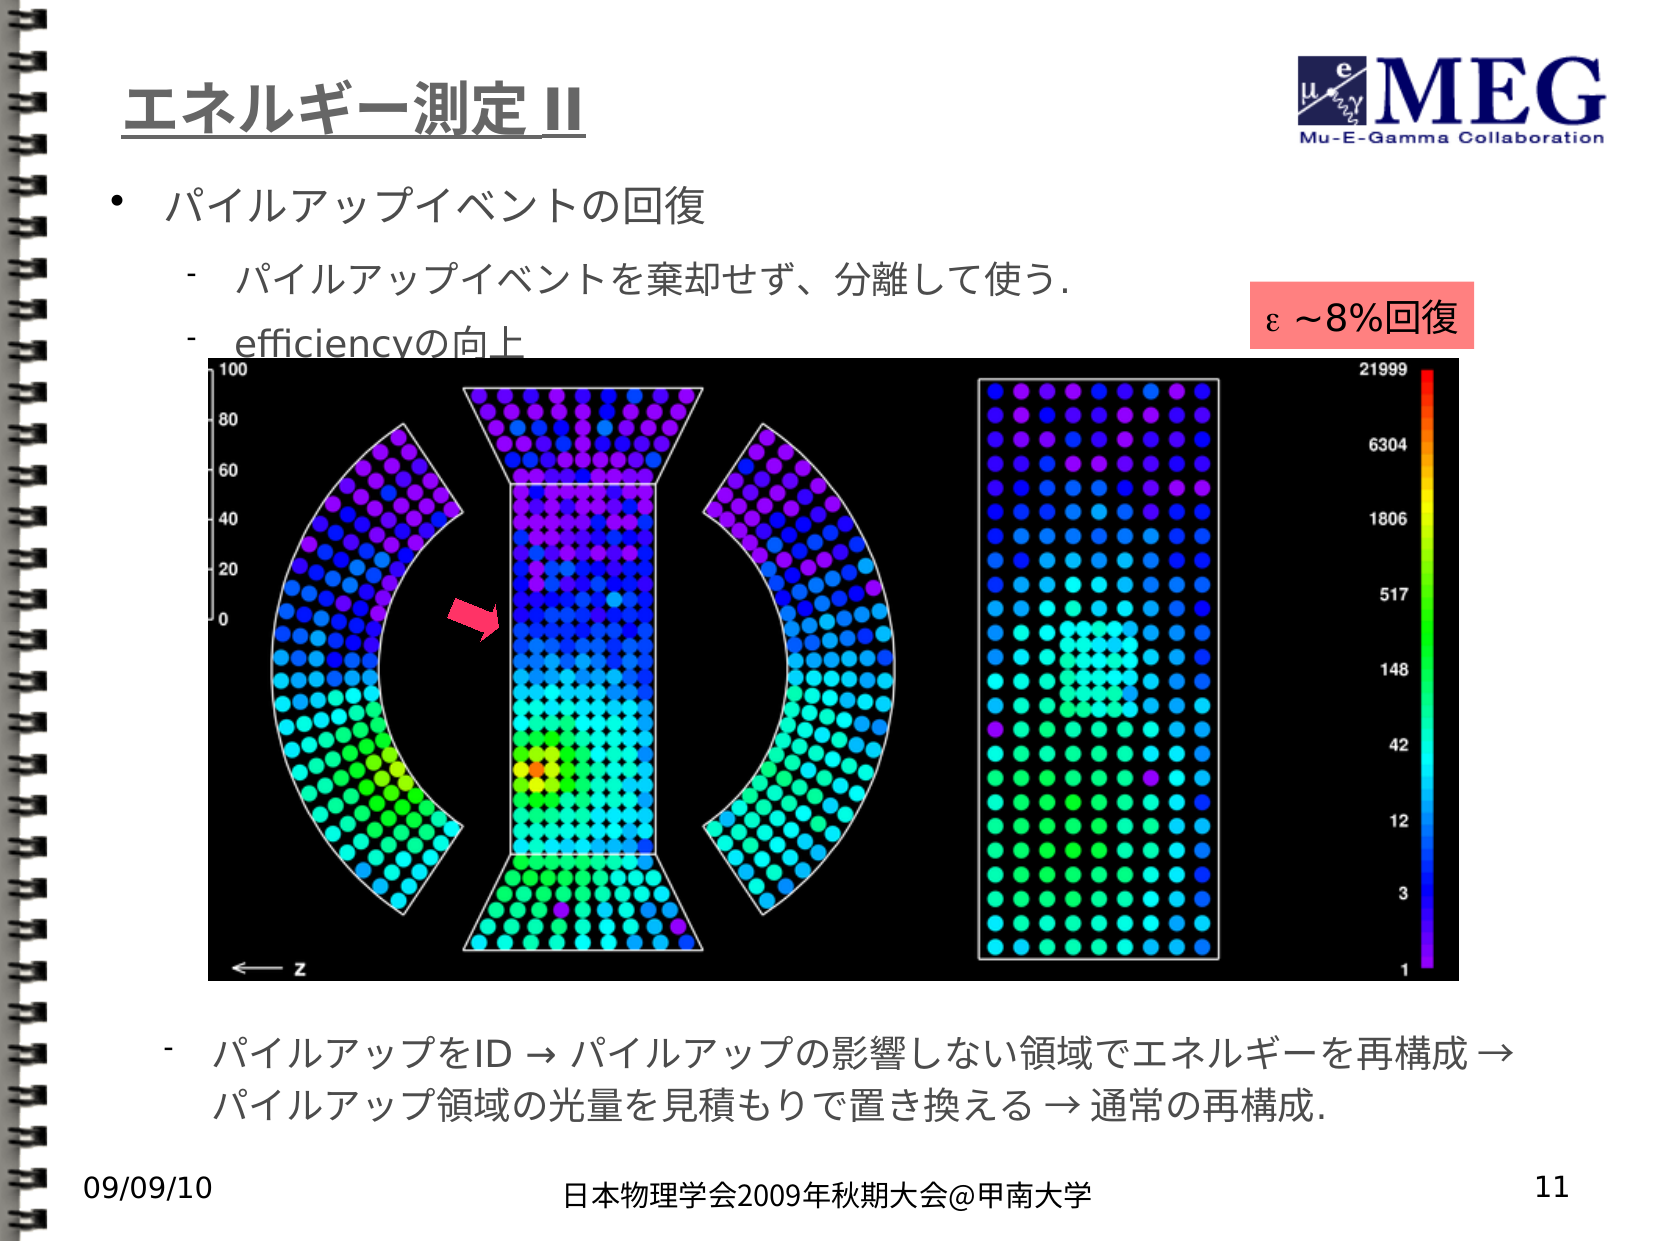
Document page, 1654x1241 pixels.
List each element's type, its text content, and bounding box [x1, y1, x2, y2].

text_box [446, 596, 500, 644]
picture [0, 0, 1654, 1241]
list パイルアップをID → パイルアップの影響しない領域でエネルギーを再構成 → パイルアップ領域の光量を見積もりで置き換える → 通常の再構成. [69, 1025, 1548, 1171]
list パイルアップイベントの回復 パイルアップイベントを棄却せず、分離して使う. efficiencyの向上 [92, 174, 1571, 394]
title エネルギー測定 II [121, 50, 1614, 162]
text_box e ~8%回復 [1250, 281, 1475, 343]
